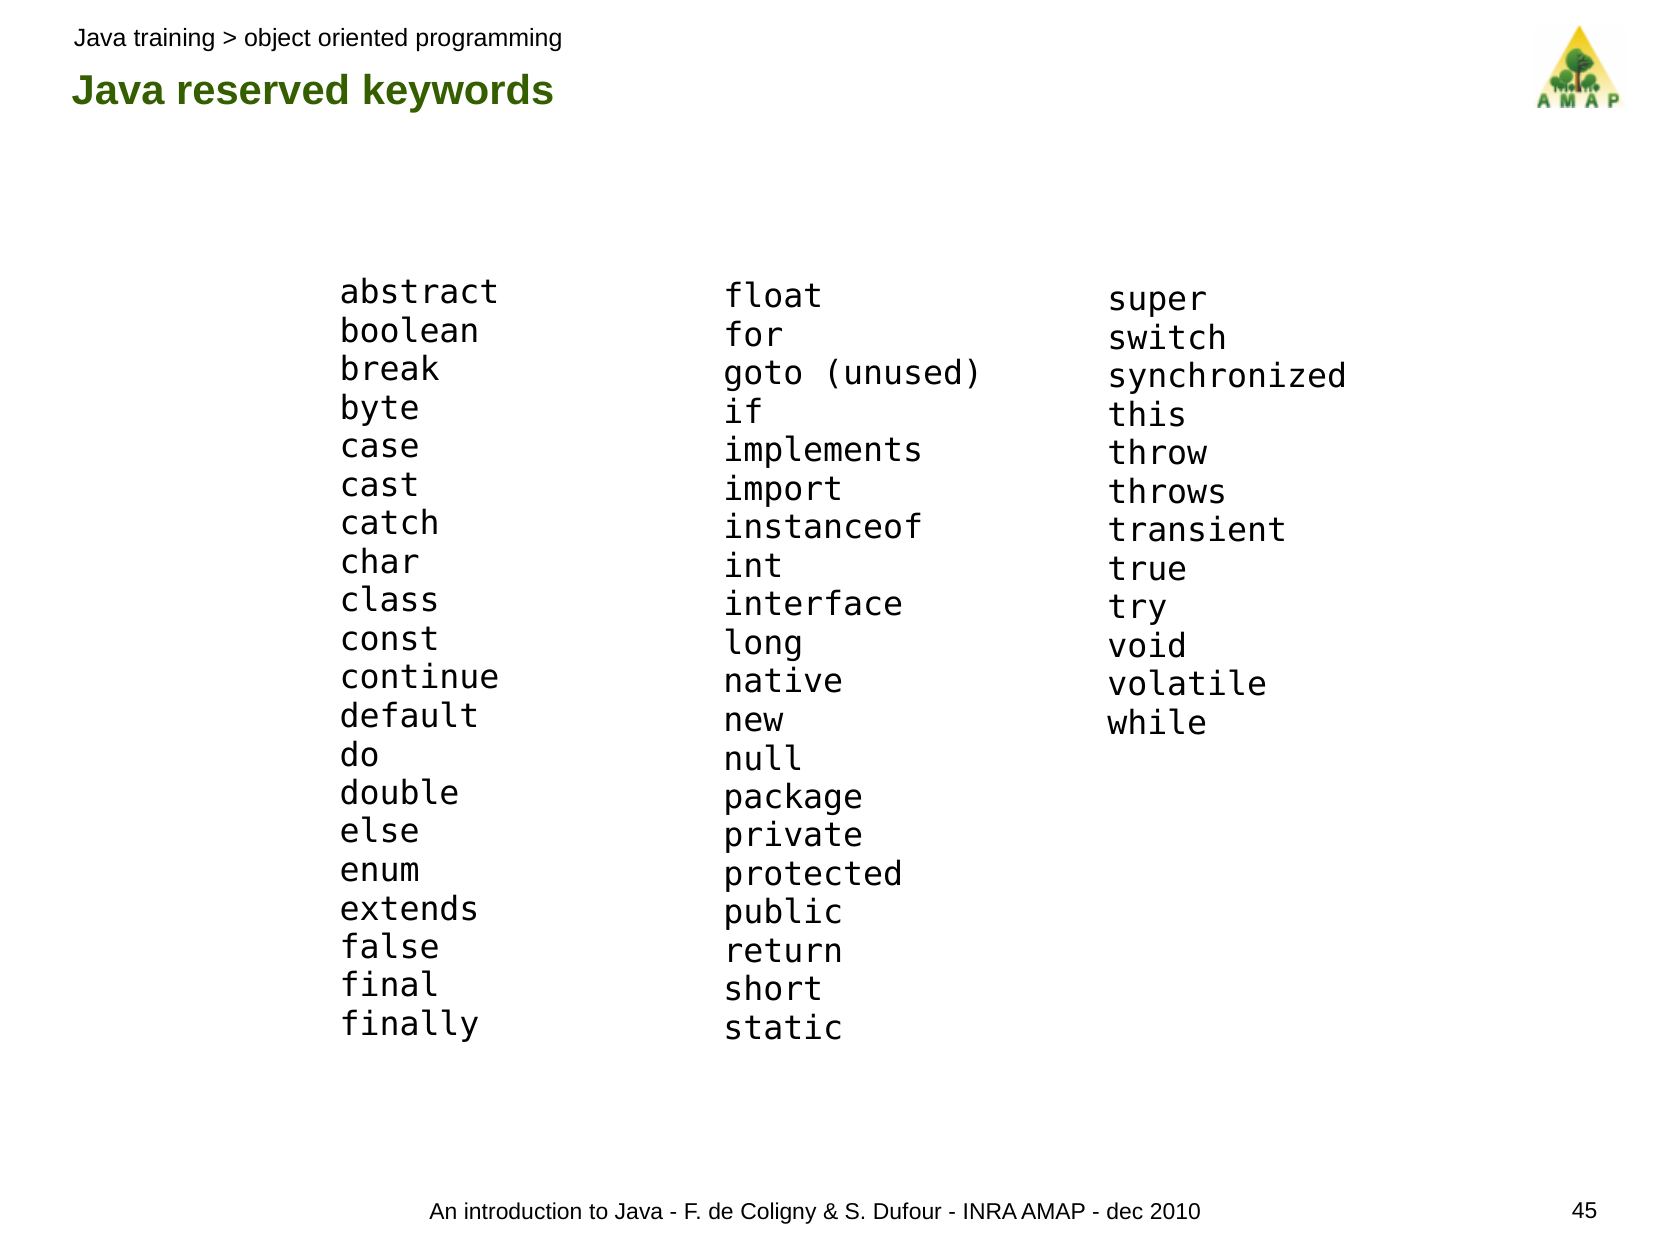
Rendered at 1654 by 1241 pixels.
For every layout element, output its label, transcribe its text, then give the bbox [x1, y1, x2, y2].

text_box Java training > object oriented programming [59, 16, 1004, 60]
text_box float for goto (unused) if implements import instanceof int interface long native new null package private protected public return short static [708, 269, 1004, 1055]
text_box super switch synchronized this throw throws transient true try void volatile while [1092, 272, 1447, 865]
text_box abstract boolean break byte case cast catch char class const continue default do double else enum extends false final finally [324, 265, 591, 1128]
picture [1533, 25, 1627, 108]
text_box Java reserved keywords [56, 59, 1513, 121]
